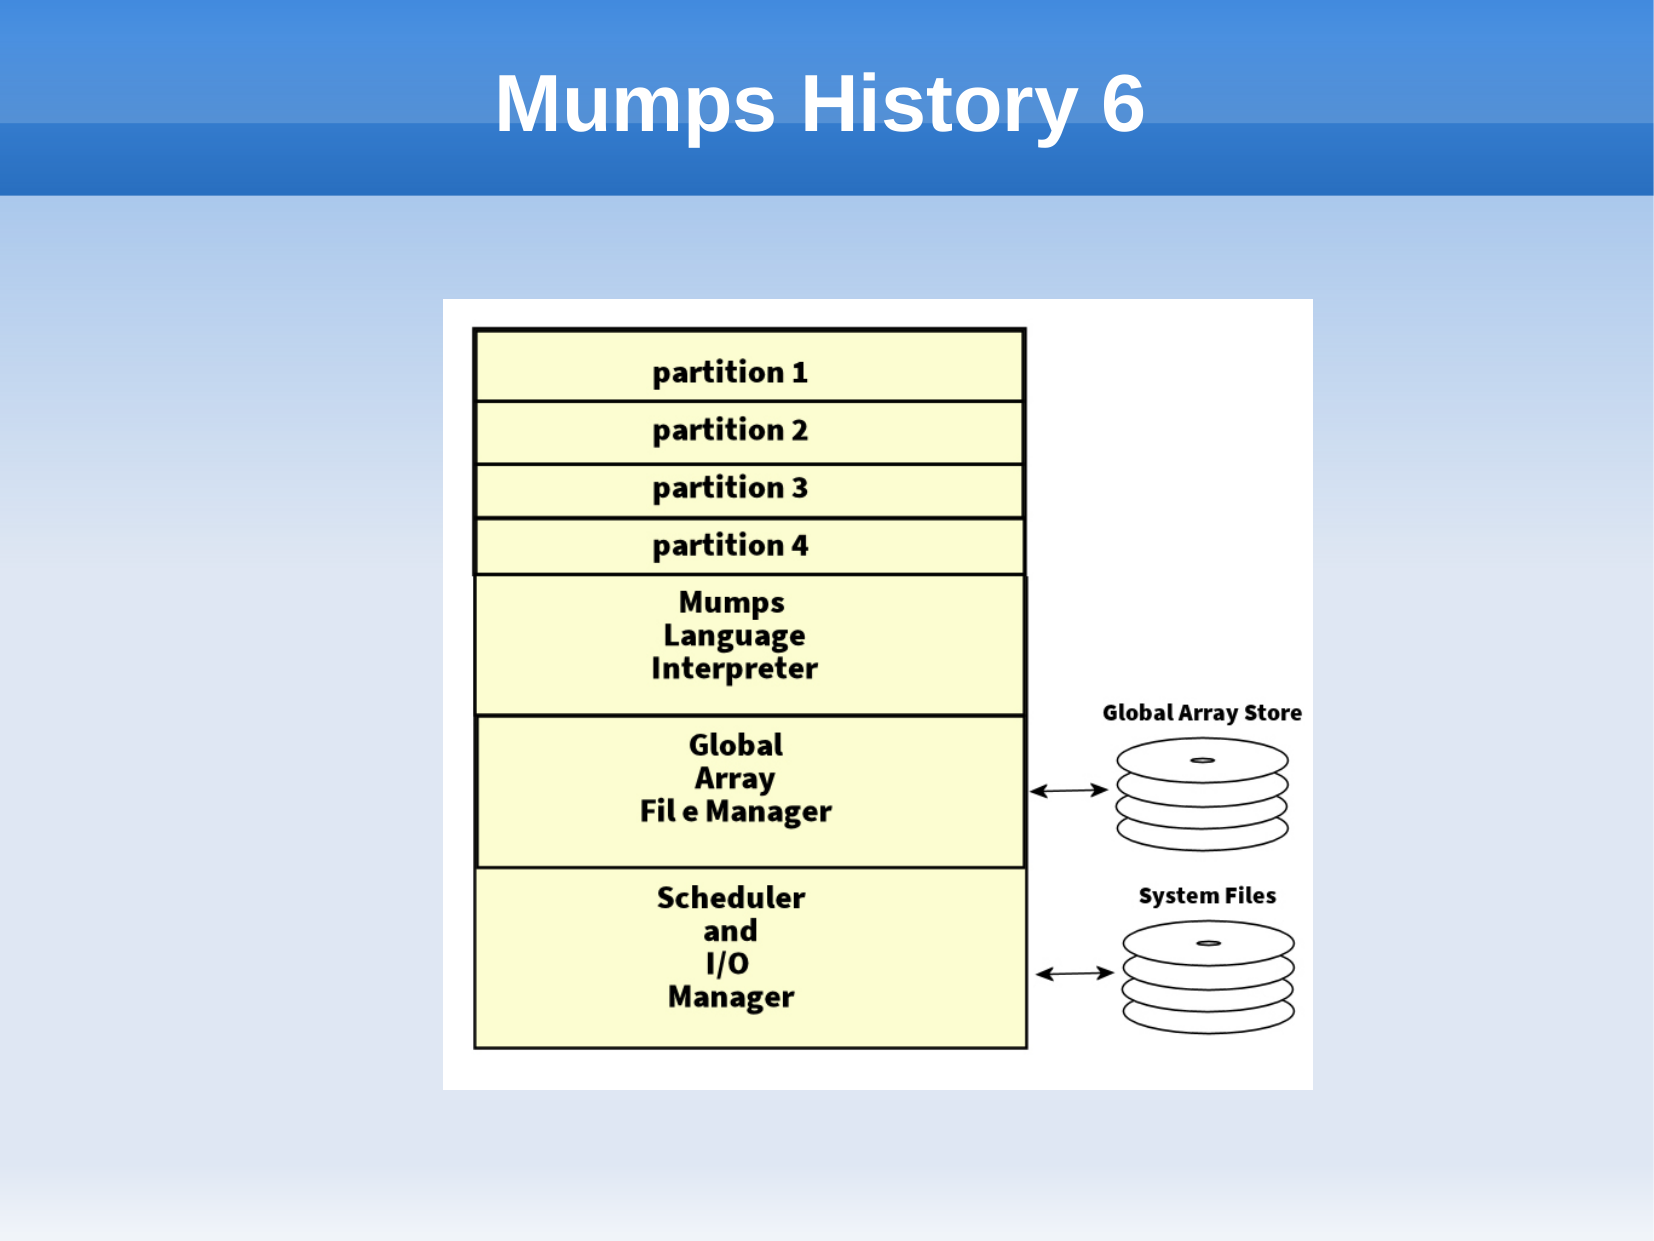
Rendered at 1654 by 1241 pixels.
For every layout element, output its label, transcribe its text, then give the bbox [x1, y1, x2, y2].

picture [0, 0, 1654, 1241]
title Mumps History 6 [76, 0, 1565, 208]
